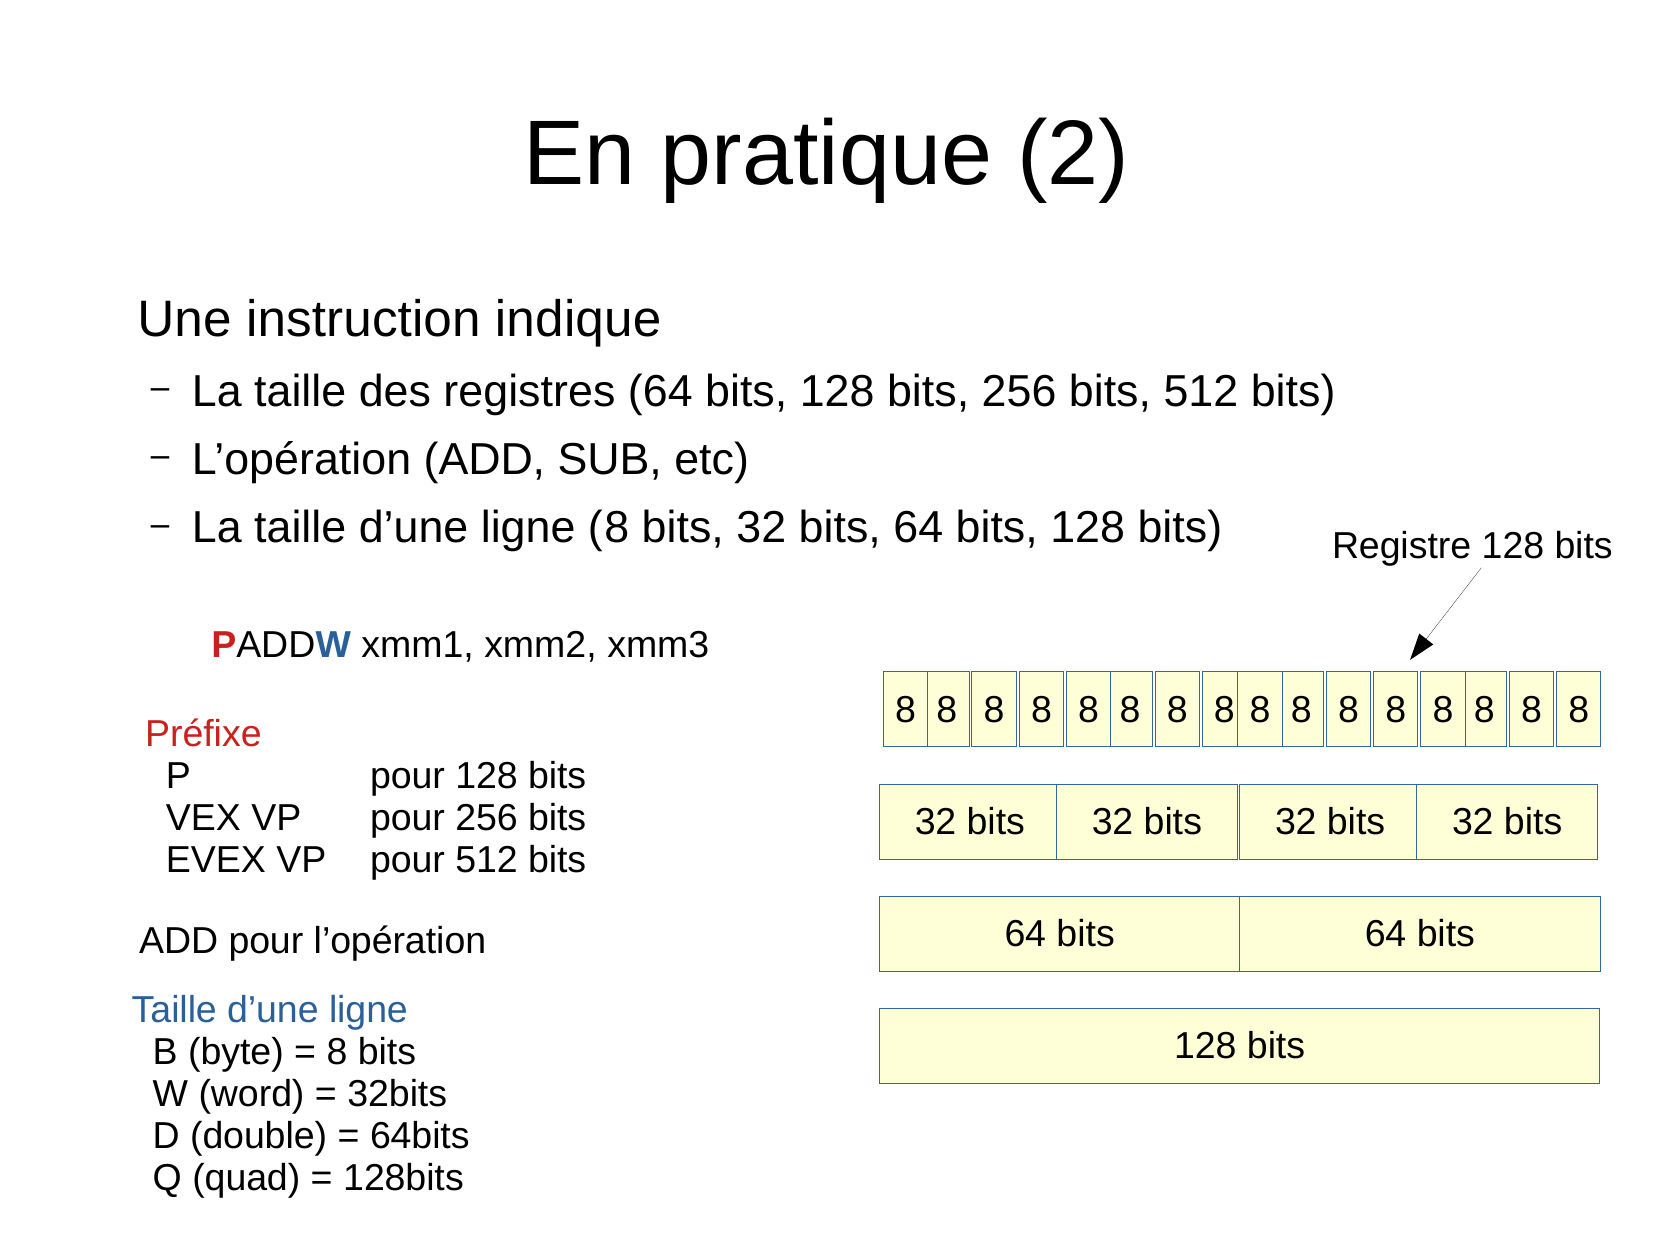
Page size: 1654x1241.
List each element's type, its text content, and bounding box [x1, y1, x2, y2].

text_box Registre 128 bits [1317, 516, 1636, 574]
text_box 8 [1111, 671, 1153, 747]
text_box Taille d’une ligne B (byte) = 8 bits W (word) = 32bits D (double) = 64bits Q (quad) = 128bits [116, 981, 521, 1207]
text_box 128 bits [879, 1008, 1600, 1084]
list Une instruction indique La taille des registres (64 bits, 128 bits, 256 bits, 512 bits) L’opération (ADD, SUB, etc) La taille d’une ligne (8 bits, 32 bits, 64 bits, 128 bits) [82, 290, 1571, 556]
text_box 32 bits [1239, 784, 1416, 860]
text_box 8 [1556, 671, 1601, 747]
text_box 8 [971, 671, 1017, 747]
title En pratique (2) [82, 49, 1571, 257]
text_box 8 [1326, 671, 1371, 747]
text_box 32 bits [879, 784, 1056, 860]
text_box 8 [1373, 671, 1418, 747]
text_box 8 [1283, 671, 1324, 747]
text_box 8 [1237, 671, 1283, 747]
text_box 8 [1509, 671, 1554, 747]
text_box 8 [1155, 671, 1200, 747]
text_box PADDW xmm1, xmm2, xmm3 [196, 615, 725, 673]
text_box 64 bits [1239, 896, 1601, 972]
text_box Préfixe P pour 128 bits VEX VP pour 256 bits EVEX VP pour 512 bits [130, 705, 623, 889]
text_box 8 [1202, 671, 1237, 747]
text_box 32 bits [1056, 784, 1238, 860]
text_box 32 bits [1416, 784, 1598, 860]
text_box 8 [1420, 671, 1466, 747]
text_box 64 bits [879, 896, 1239, 972]
text_box 8 [1466, 671, 1507, 747]
text_box 8 [1066, 671, 1111, 747]
text_box ADD pour l’opération [124, 911, 502, 969]
text_box 8 [928, 671, 970, 747]
text_box 8 [1019, 671, 1064, 747]
text_box 8 [883, 671, 928, 747]
